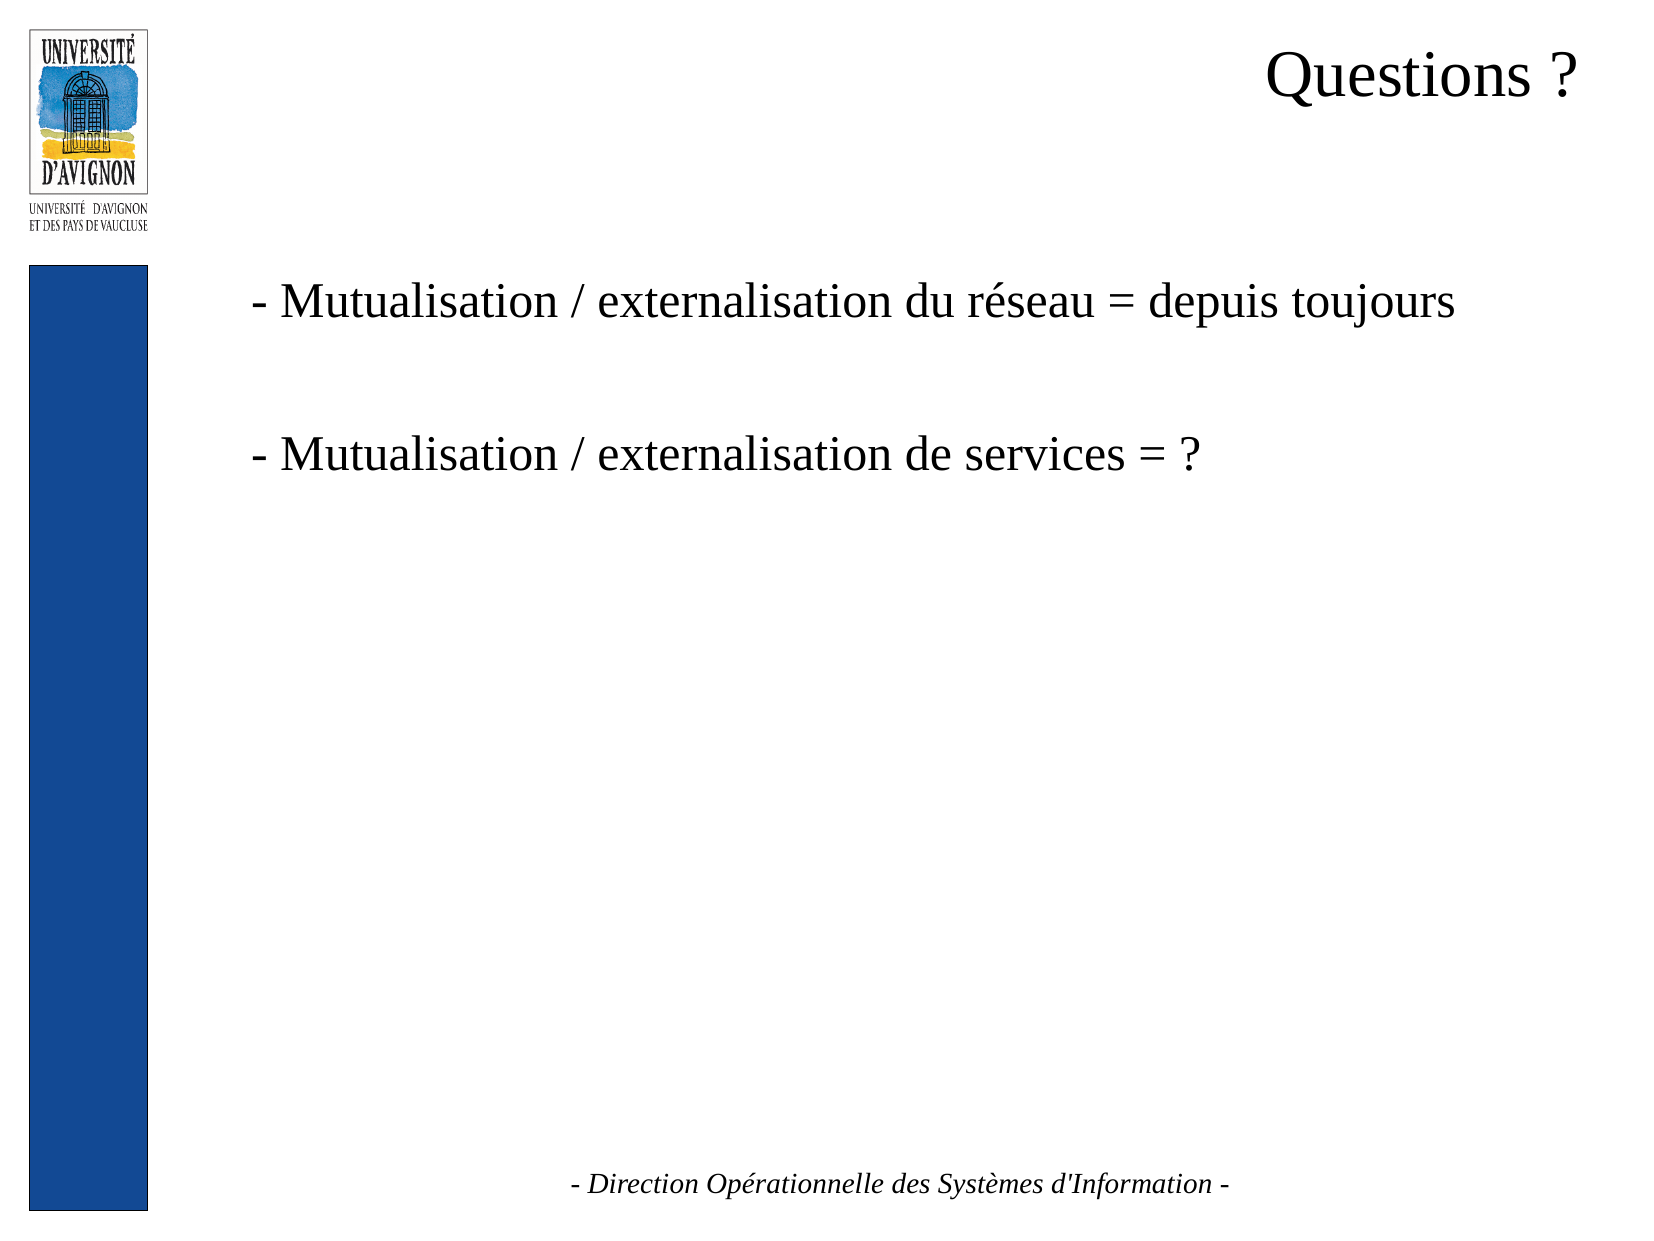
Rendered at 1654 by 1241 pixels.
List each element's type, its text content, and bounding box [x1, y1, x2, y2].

text_box - Mutualisation / externalisation du réseau = depuis toujours - Mutualisation / externalisation de services = ? [236, 265, 1536, 489]
text_box [29, 265, 148, 1211]
text_box - Direction Opérationnelle des Systèmes d'Information - [236, 1160, 1566, 1208]
picture [29, 29, 148, 236]
text_box Questions ? [177, 29, 1595, 119]
